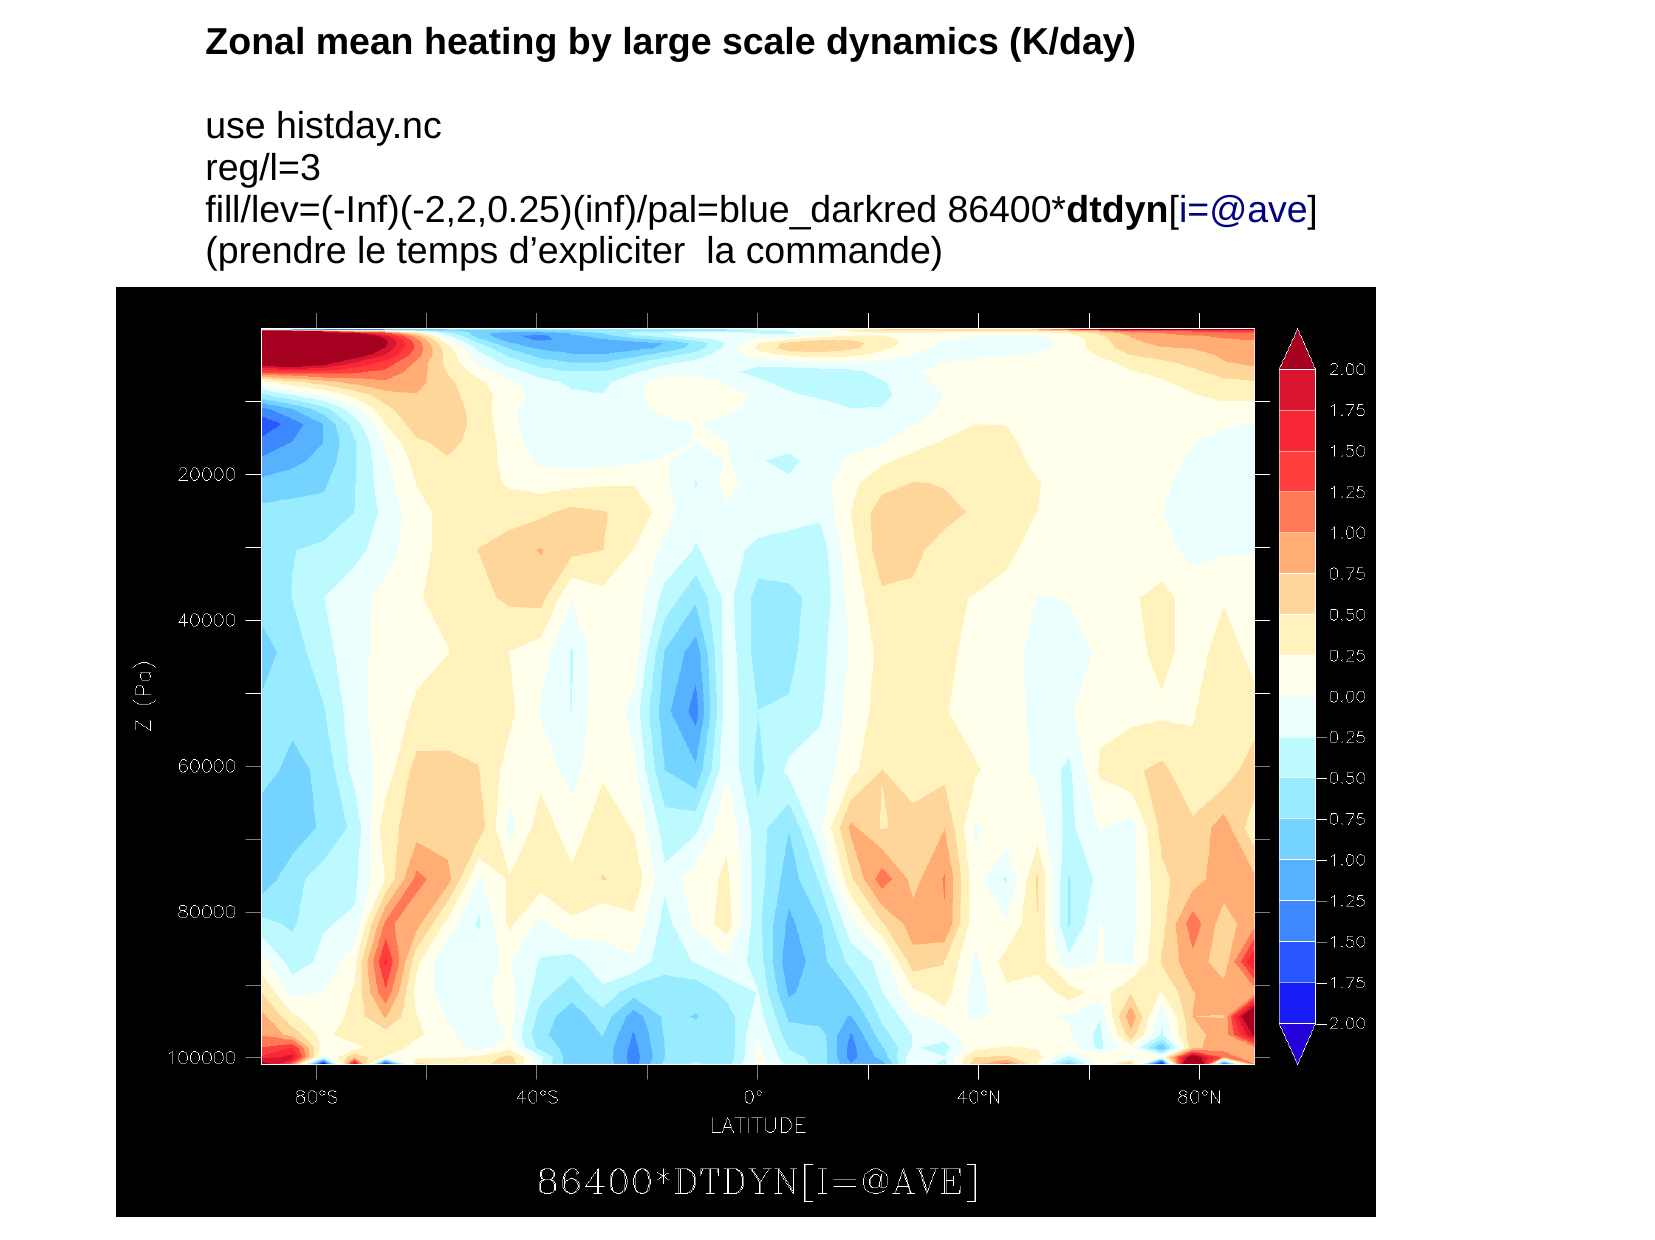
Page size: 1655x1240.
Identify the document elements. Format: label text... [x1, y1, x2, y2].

text_box Zonal mean heating by large scale dynamics (K/day) use histday.nc reg/l=3 fill/lev=(-Inf)(-2,2,0.25)(inf)/pal=blue_darkred 86400*dtdyn[i=@ave] (prendre le temps d’expliciter la commande) [190, 12, 1335, 287]
picture [116, 287, 1376, 1217]
